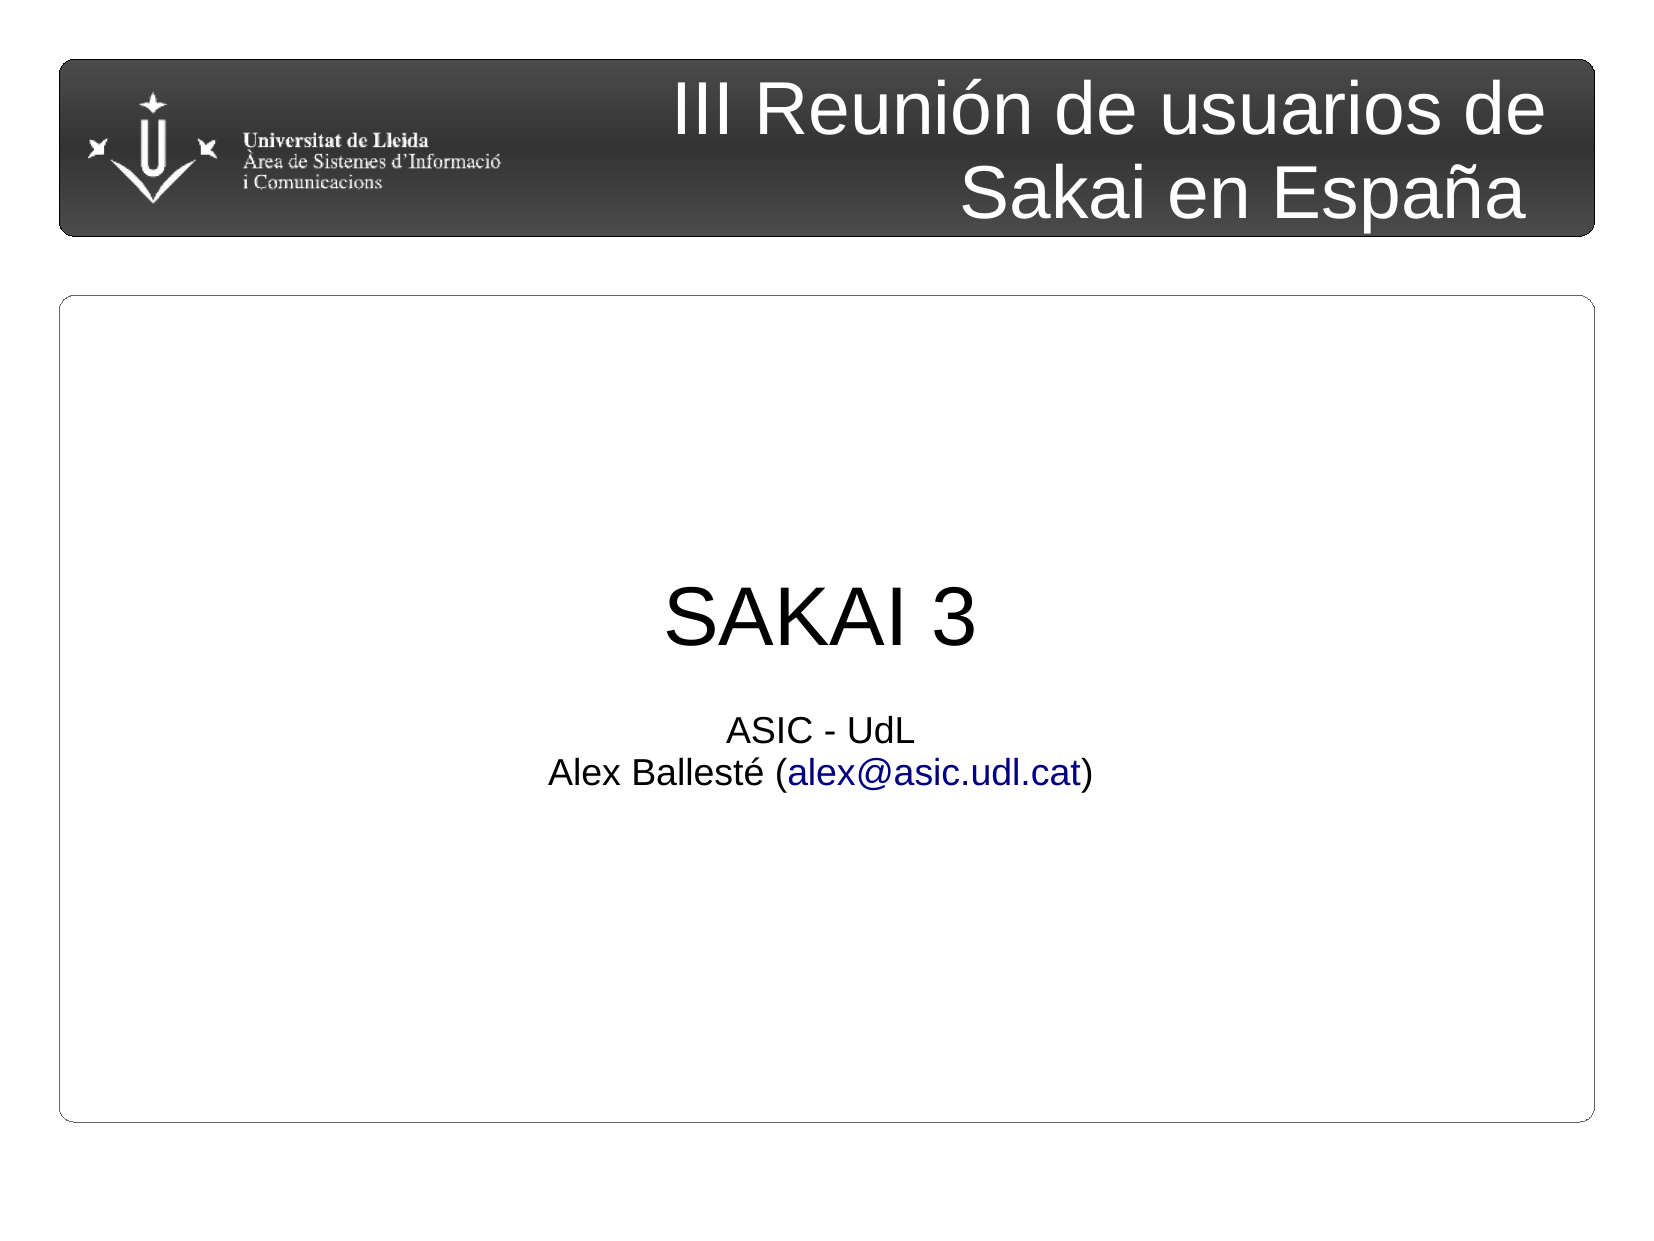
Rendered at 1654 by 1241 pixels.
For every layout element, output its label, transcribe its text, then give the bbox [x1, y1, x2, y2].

picture [64, 75, 501, 225]
subtitle SAKAI 3 ASIC - UdL Alex Ballesté (alex@asic.udl.cat) [76, 324, 1565, 1123]
title III Reunión de usuarios de Sakai en España [501, 66, 1548, 235]
